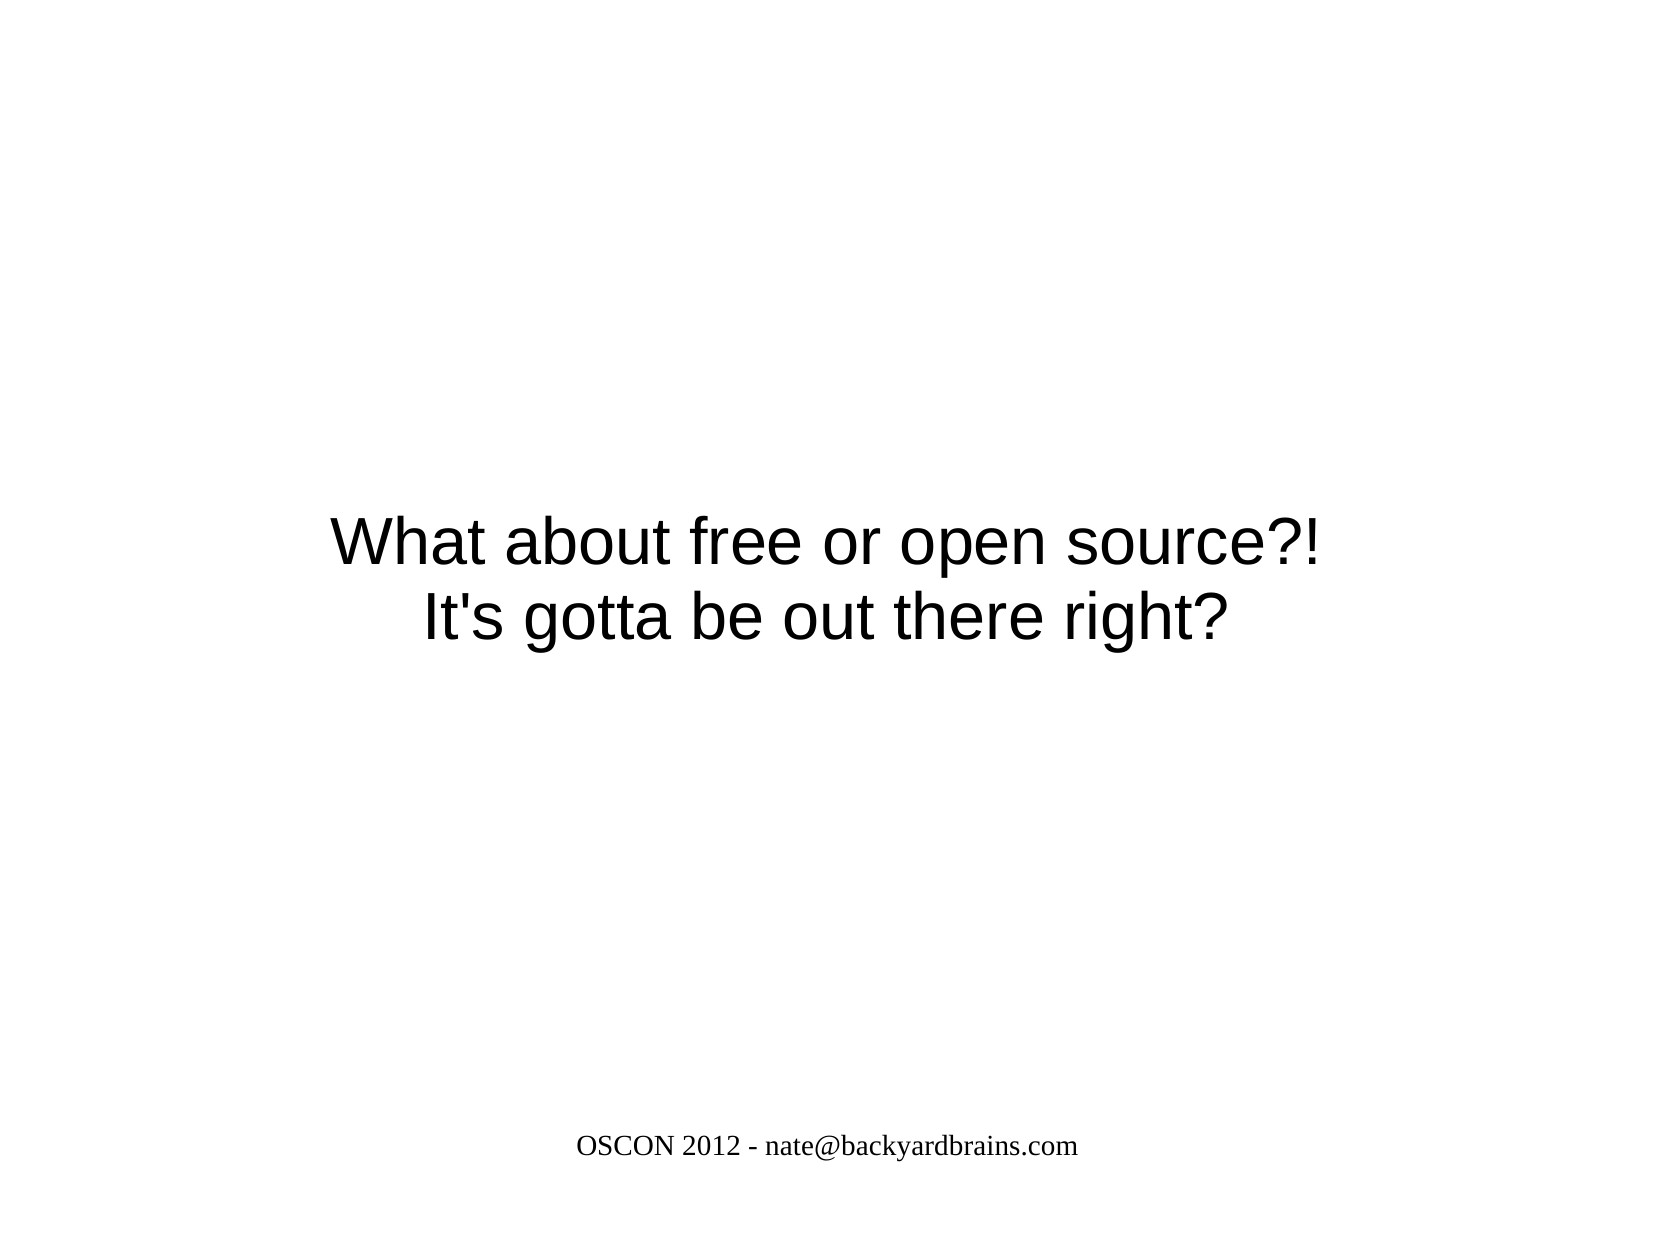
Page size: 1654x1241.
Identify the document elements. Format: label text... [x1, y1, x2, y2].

subtitle What about free or open source?! It's gotta be out there right? [82, 56, 1571, 1102]
